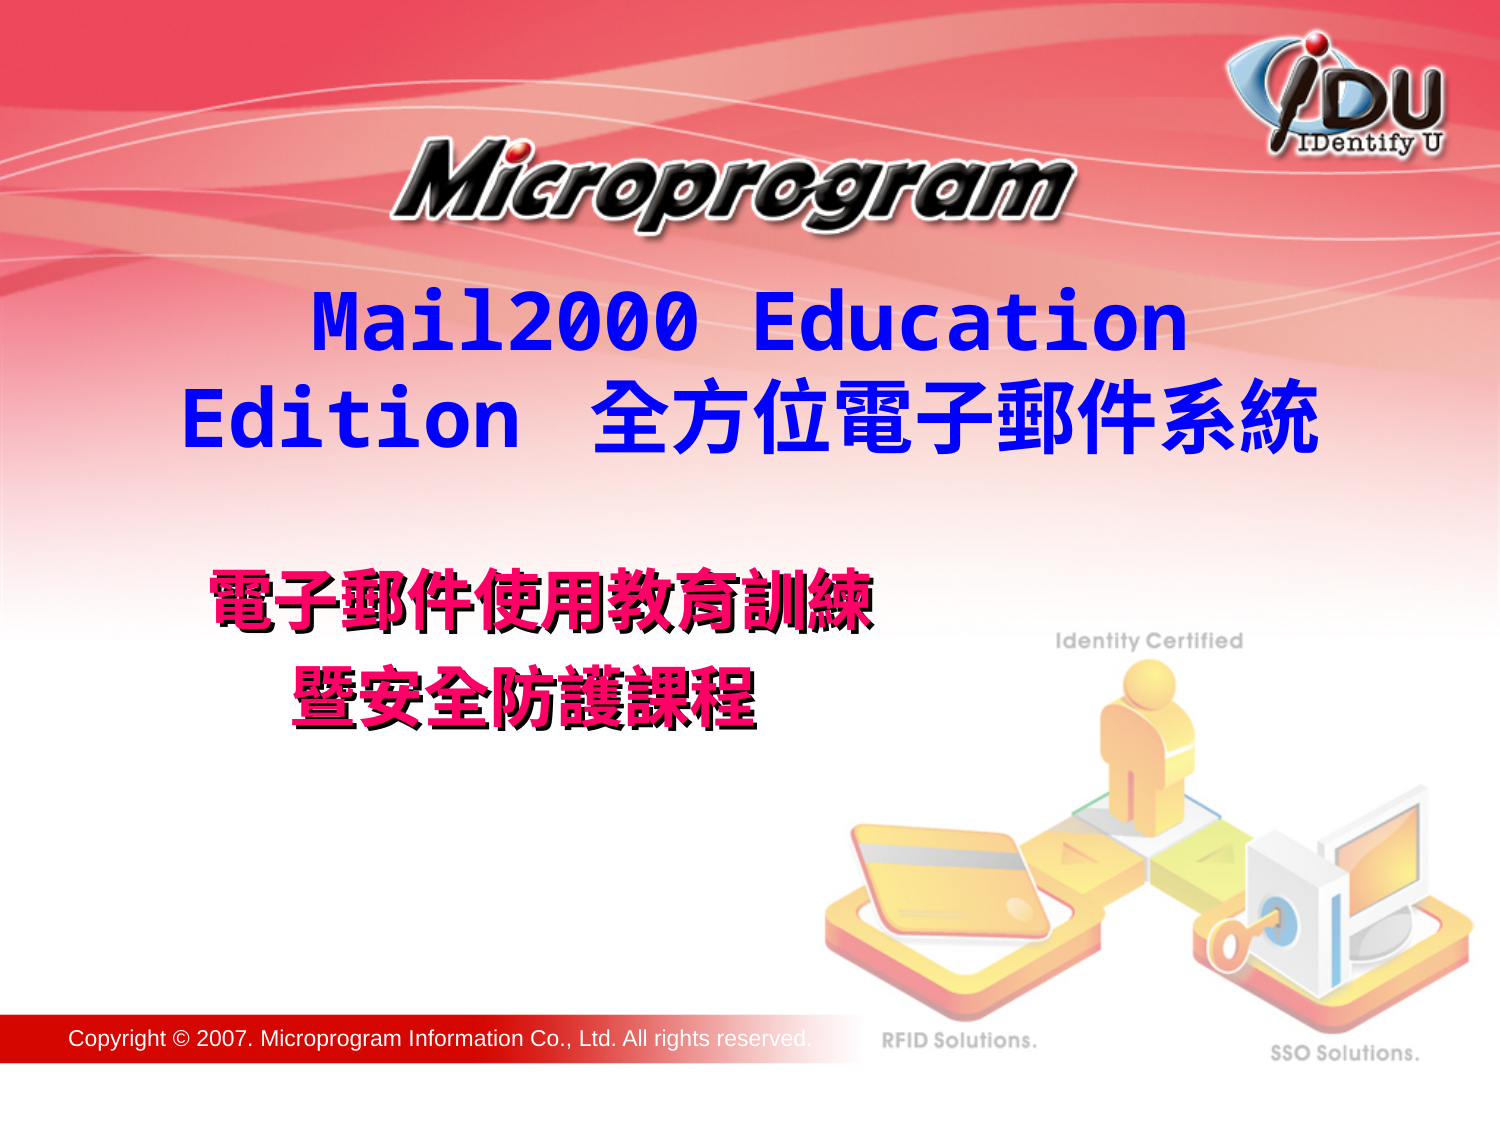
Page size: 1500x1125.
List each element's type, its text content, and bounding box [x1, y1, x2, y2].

title Mail2000 Education Edition 全方位電子郵件系統 [112, 246, 1388, 488]
subtitle 電子郵件使用教育訓練 暨安全防護課程 [123, 550, 956, 868]
text_box Copyright © 2007. Microprogram Information Co., Ltd. All rights reserved. [53, 1015, 910, 1059]
